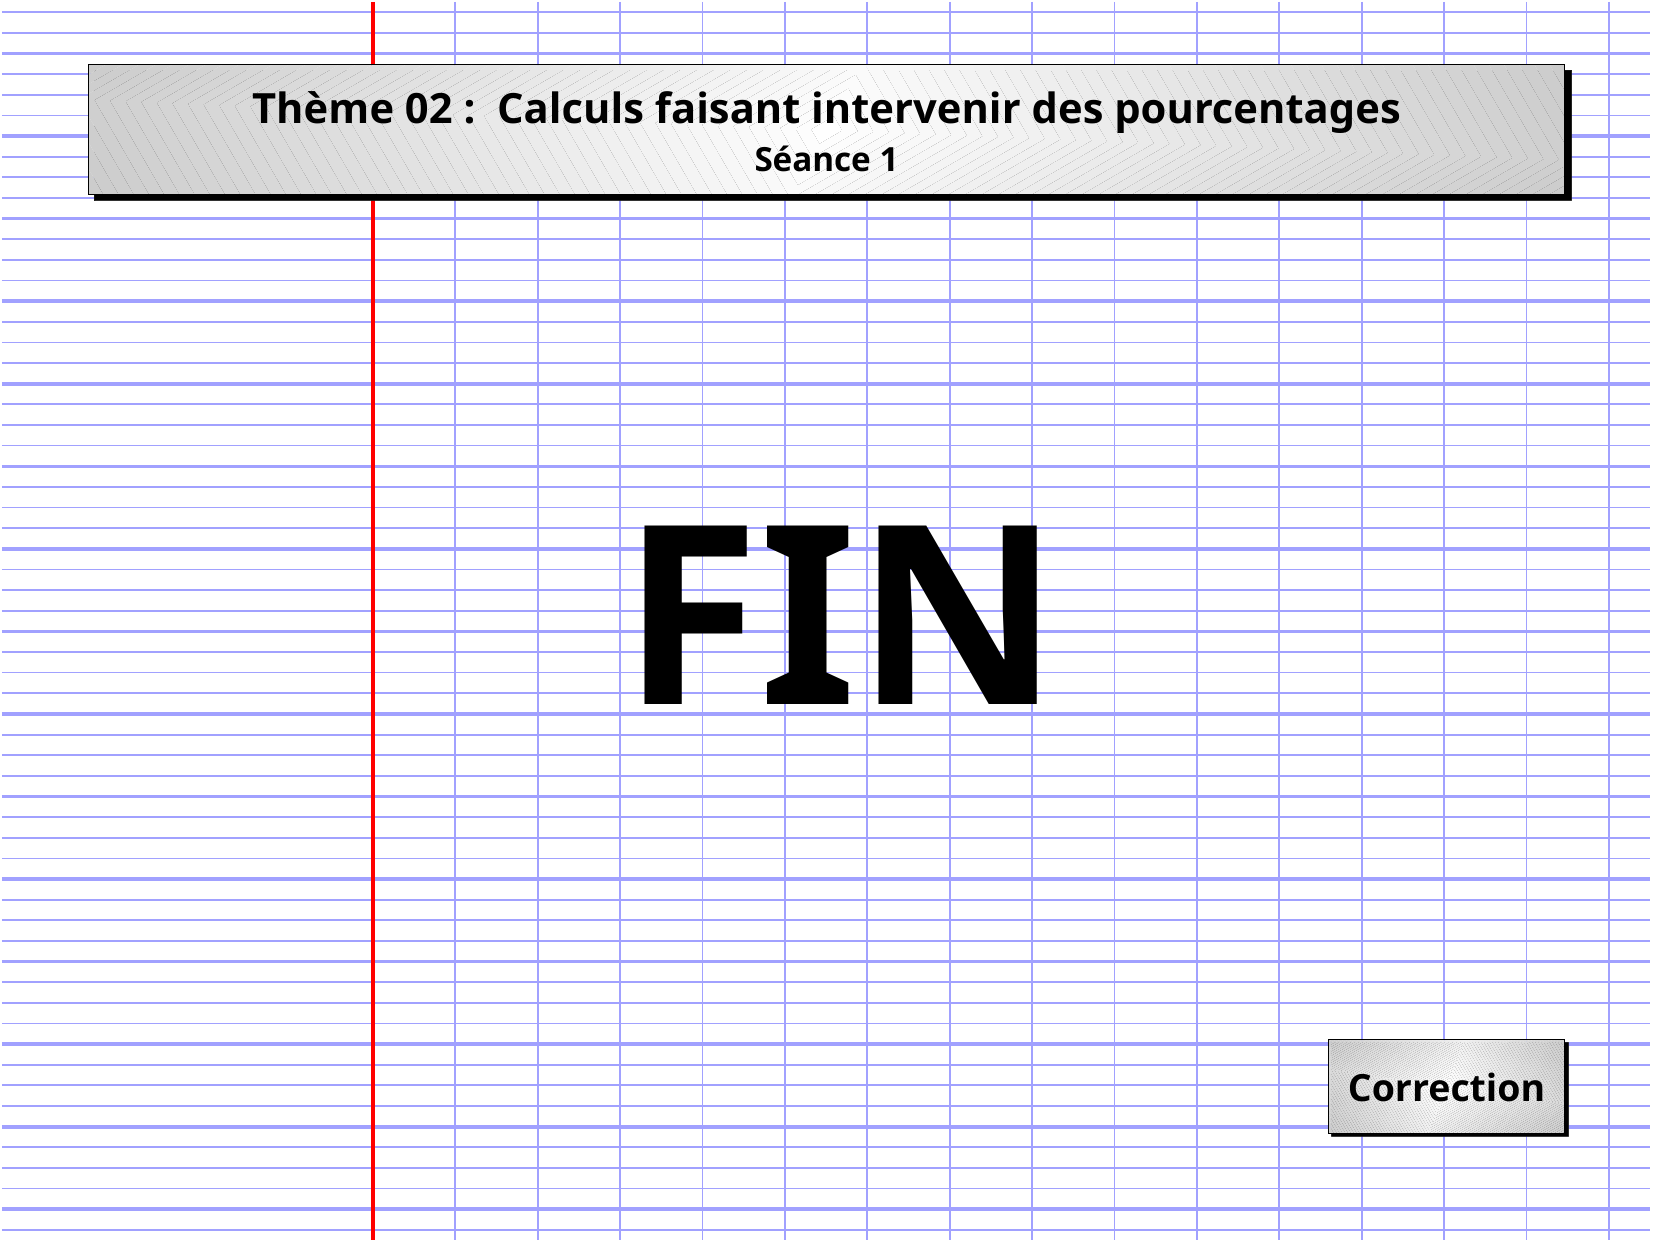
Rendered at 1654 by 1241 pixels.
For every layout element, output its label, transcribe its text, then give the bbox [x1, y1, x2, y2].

text_box Thème 02 : Calculs faisant intervenir des pourcentages Séance 1 [88, 64, 1565, 195]
picture [0, 0, 1654, 1241]
text_box Correction [1328, 1039, 1565, 1134]
text_box FIN [413, 429, 1270, 798]
